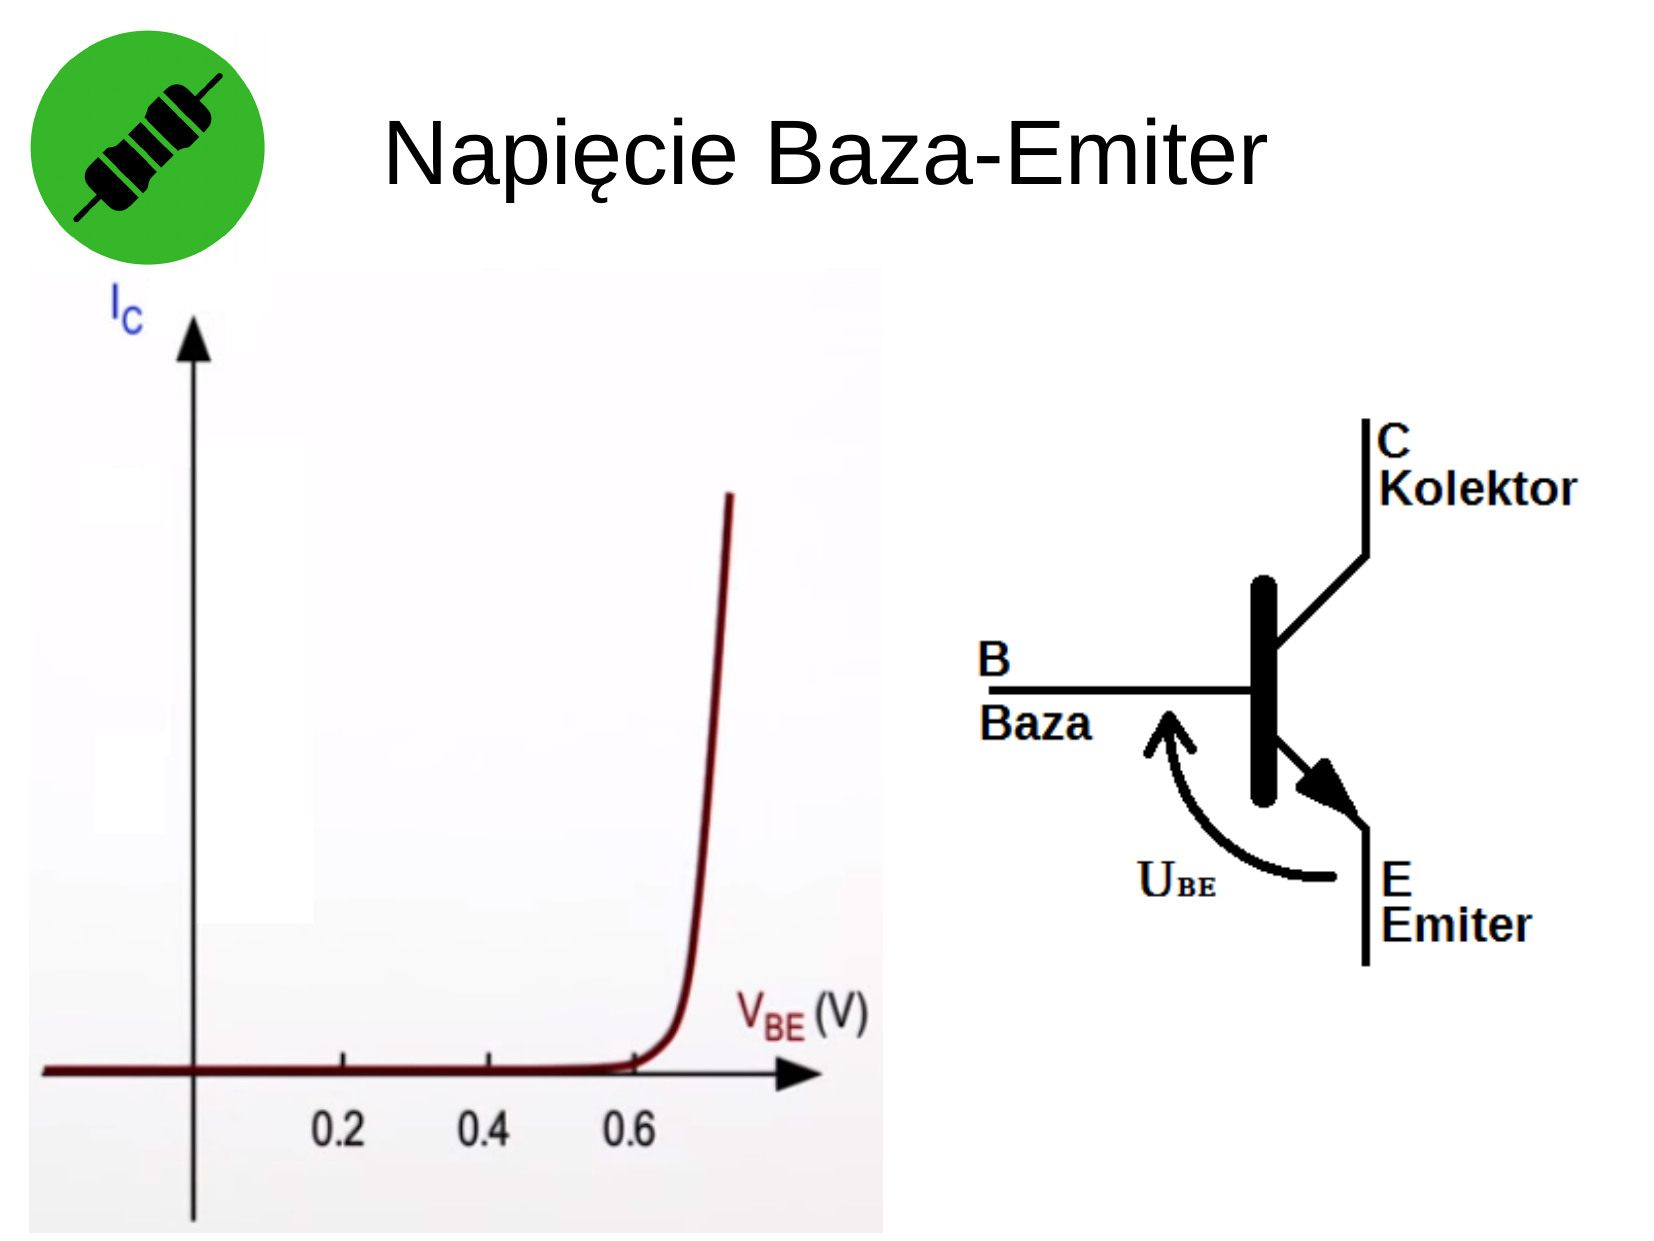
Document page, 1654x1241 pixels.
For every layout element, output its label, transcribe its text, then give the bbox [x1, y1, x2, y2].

title Napięcie Baza-Emiter [266, 49, 1571, 257]
picture [975, 413, 1595, 975]
picture [29, 268, 883, 1233]
picture [29, 29, 266, 266]
